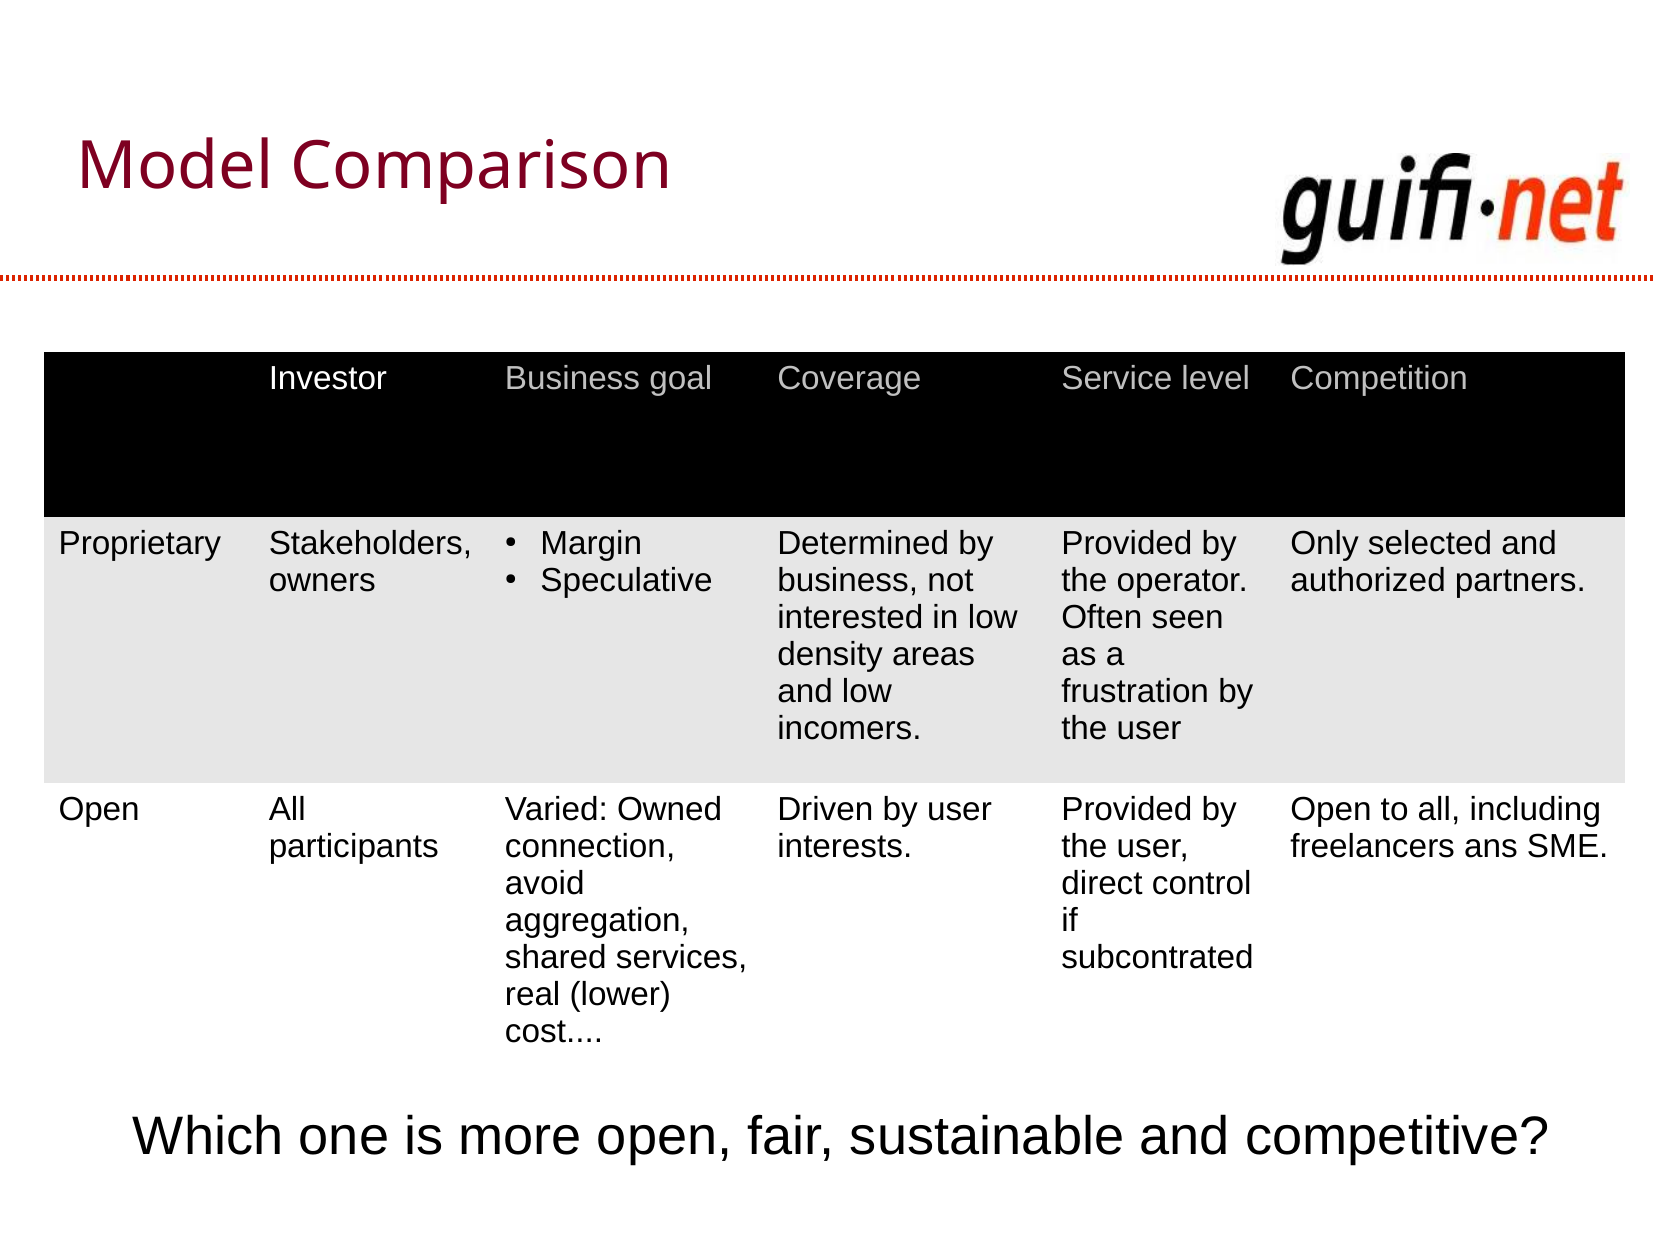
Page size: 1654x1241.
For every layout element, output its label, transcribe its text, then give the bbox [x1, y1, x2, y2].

table_header Coverage [763, 352, 1046, 517]
table_header Service level [1046, 352, 1276, 517]
table_cell Varied: Owned connection, avoid aggregation, shared services, real (lower) cost.... [490, 783, 763, 1057]
table_cell Provided by the operator. Often seen as a frustration by the user [1046, 517, 1276, 783]
table_header [44, 352, 254, 517]
table_cell All participants [254, 783, 490, 1057]
table_cell Margin Speculative [490, 517, 763, 783]
table_cell Determined by business, not interested in low density areas and low incomers. [763, 517, 1046, 783]
table_cell Open to all, including freelancers ans SME. [1276, 783, 1625, 1057]
table_cell Provided by the user, direct control if subcontrated [1046, 783, 1276, 1057]
table_cell Open [44, 783, 254, 1057]
text_box Which one is more open, fair, sustainable and competitive? [118, 1098, 1625, 1174]
table_cell Stakeholders, owners [254, 517, 490, 783]
title Model Comparison [76, 59, 1093, 267]
table_header Investor [254, 352, 490, 517]
table_header Business goal [490, 352, 763, 517]
table_cell Proprietary [44, 517, 254, 783]
picture [1275, 153, 1630, 266]
table_cell Only selected and authorized partners. [1276, 517, 1625, 783]
table_cell Driven by user interests. [763, 783, 1046, 1057]
table_header Competition [1276, 352, 1625, 517]
